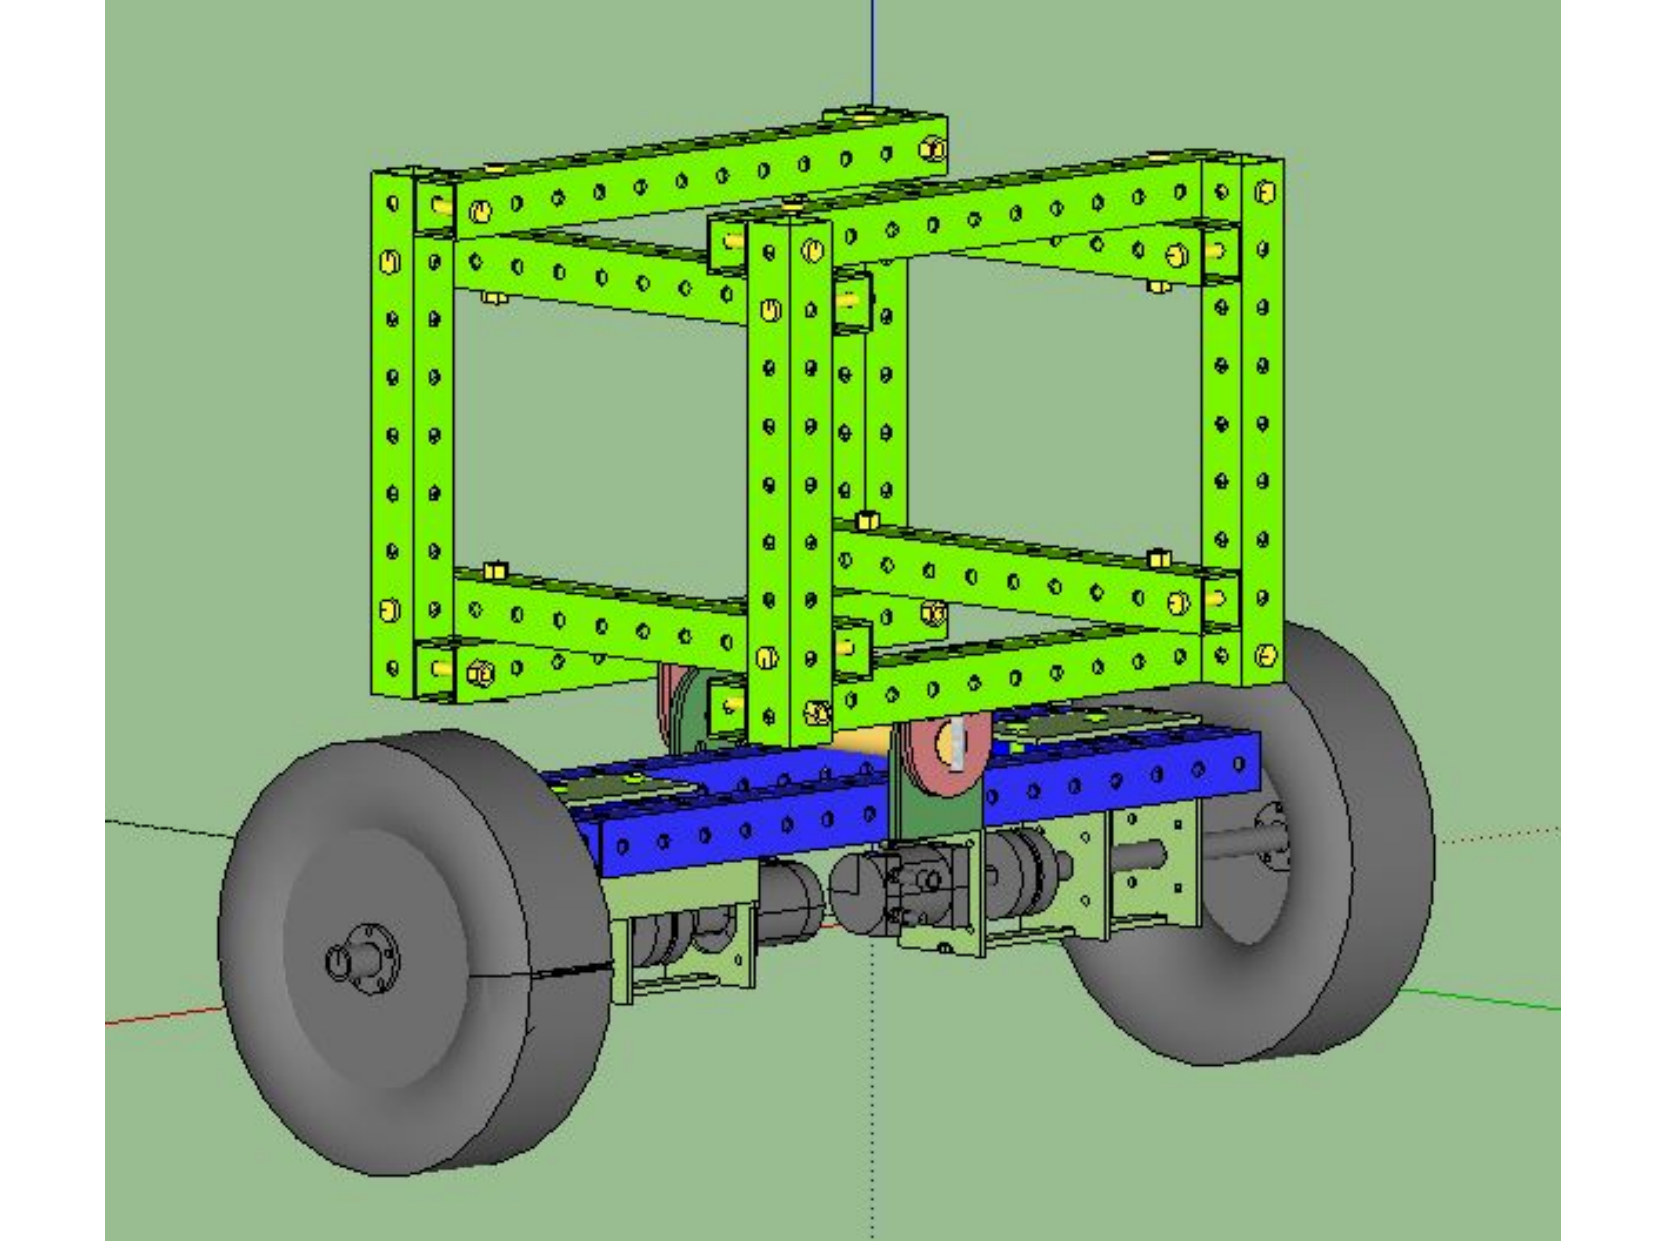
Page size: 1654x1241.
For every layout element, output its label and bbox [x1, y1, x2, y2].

picture [105, 0, 1561, 1241]
